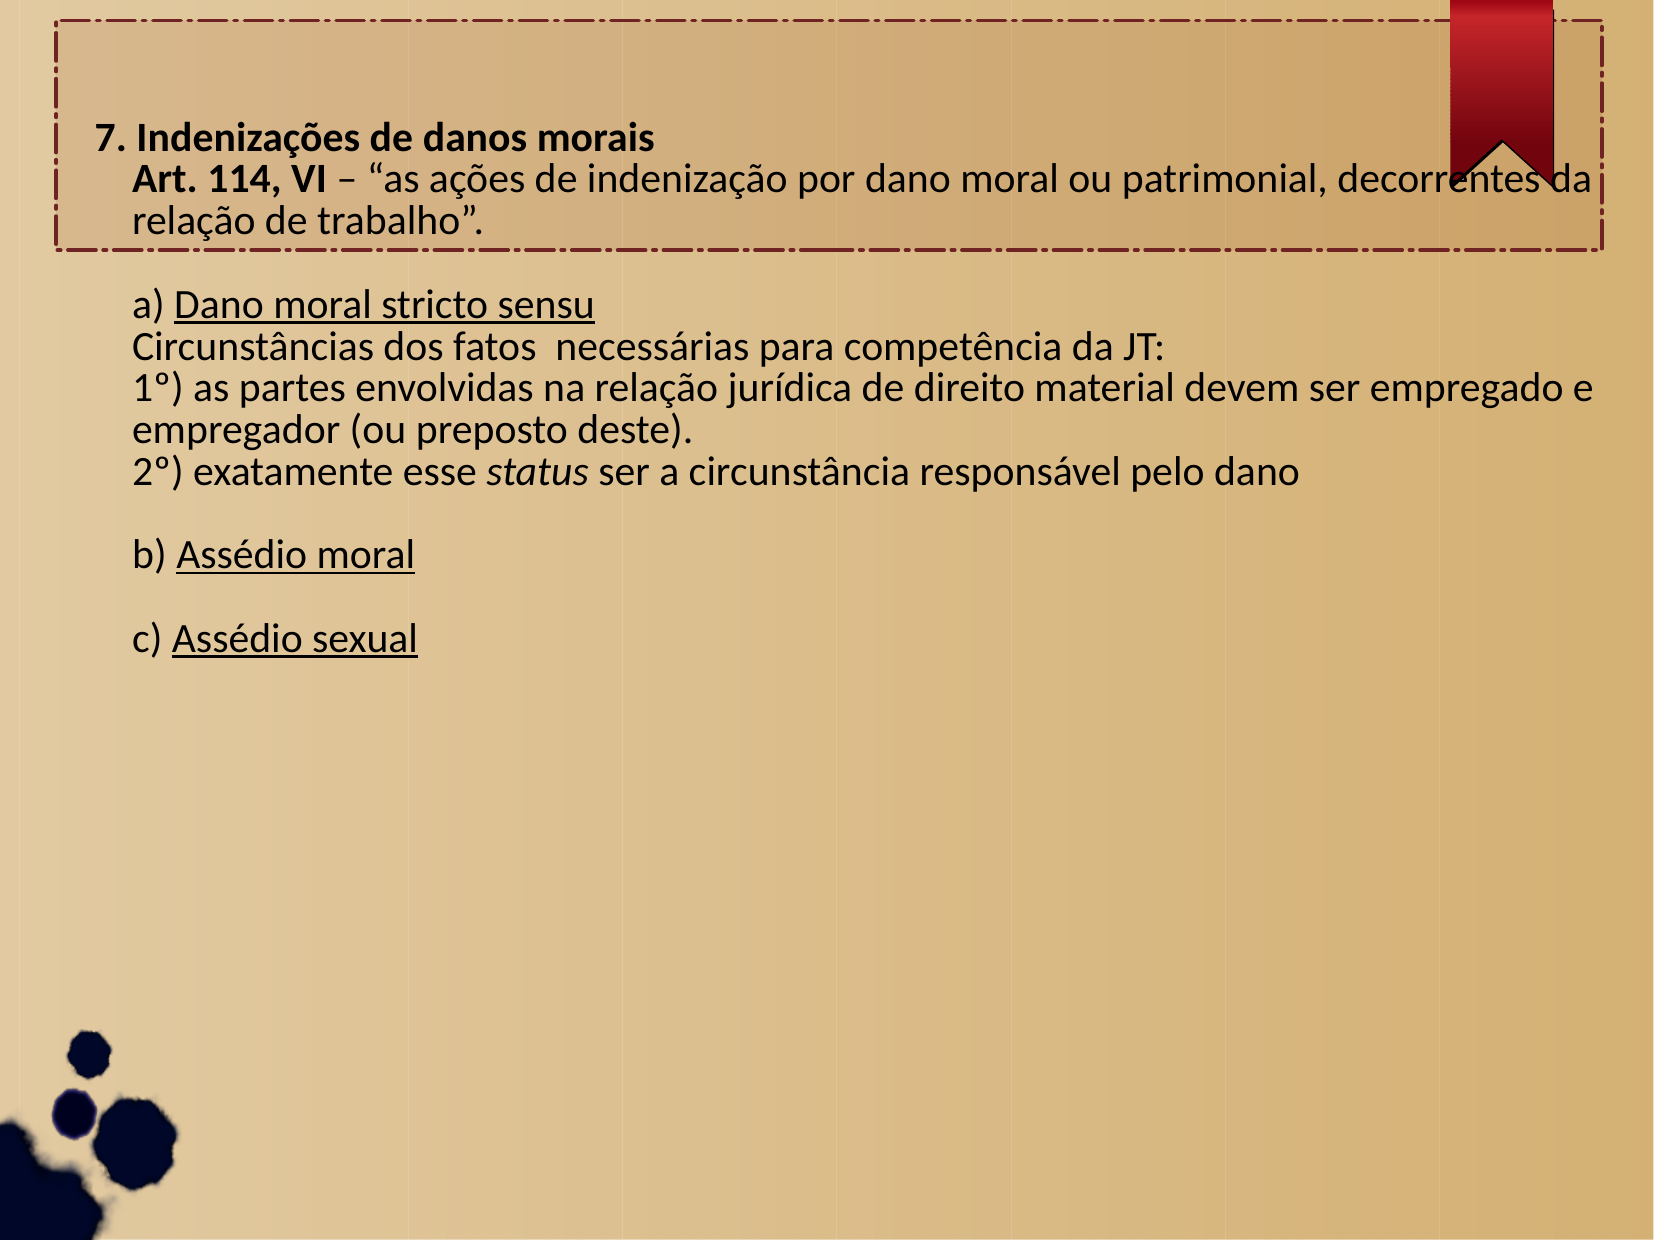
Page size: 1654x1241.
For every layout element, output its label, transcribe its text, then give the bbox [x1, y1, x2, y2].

title 7. Indenizações de danos morais Art. 114, VI – “as ações de indenização por dano moral ou patrimonial, decorrentes da relação de trabalho”. a) Dano moral stricto sensu Circunstâncias dos fatos necessárias para competência da JT: 1º) as partes envolvidas na relação jurídica de direito material devem ser empregado e empregador (ou preposto deste). 2º) exatamente esse status ser a circunstância responsável pelo dano b) Assédio moral c) Assédio sexual [35, 45, 1607, 863]
